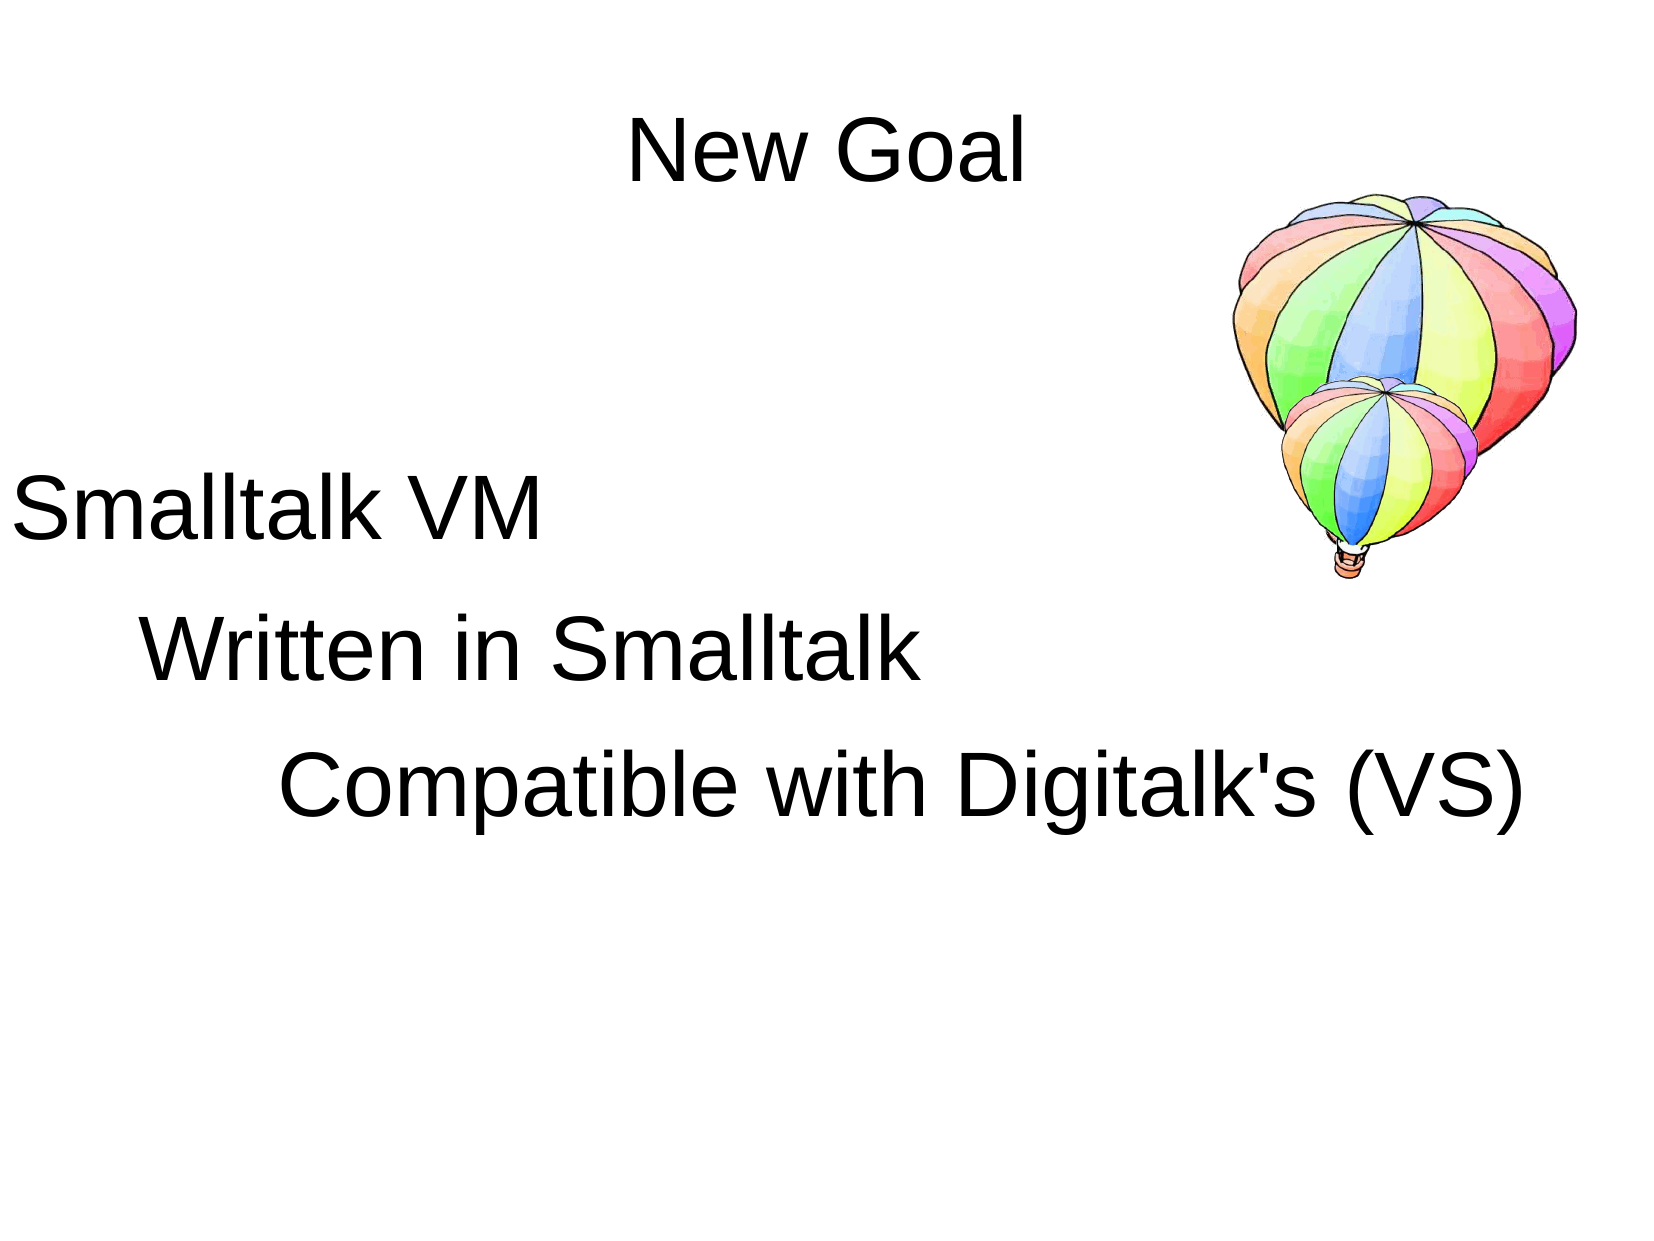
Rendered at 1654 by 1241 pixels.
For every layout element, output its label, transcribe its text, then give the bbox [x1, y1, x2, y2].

picture [1231, 191, 1578, 581]
text_box Compatible with Digitalk's (VS) [203, 725, 1604, 844]
text_box Written in Smalltalk [109, 589, 952, 708]
text_box New Goal [143, 91, 1511, 209]
text_box Smalltalk VM [0, 448, 608, 567]
